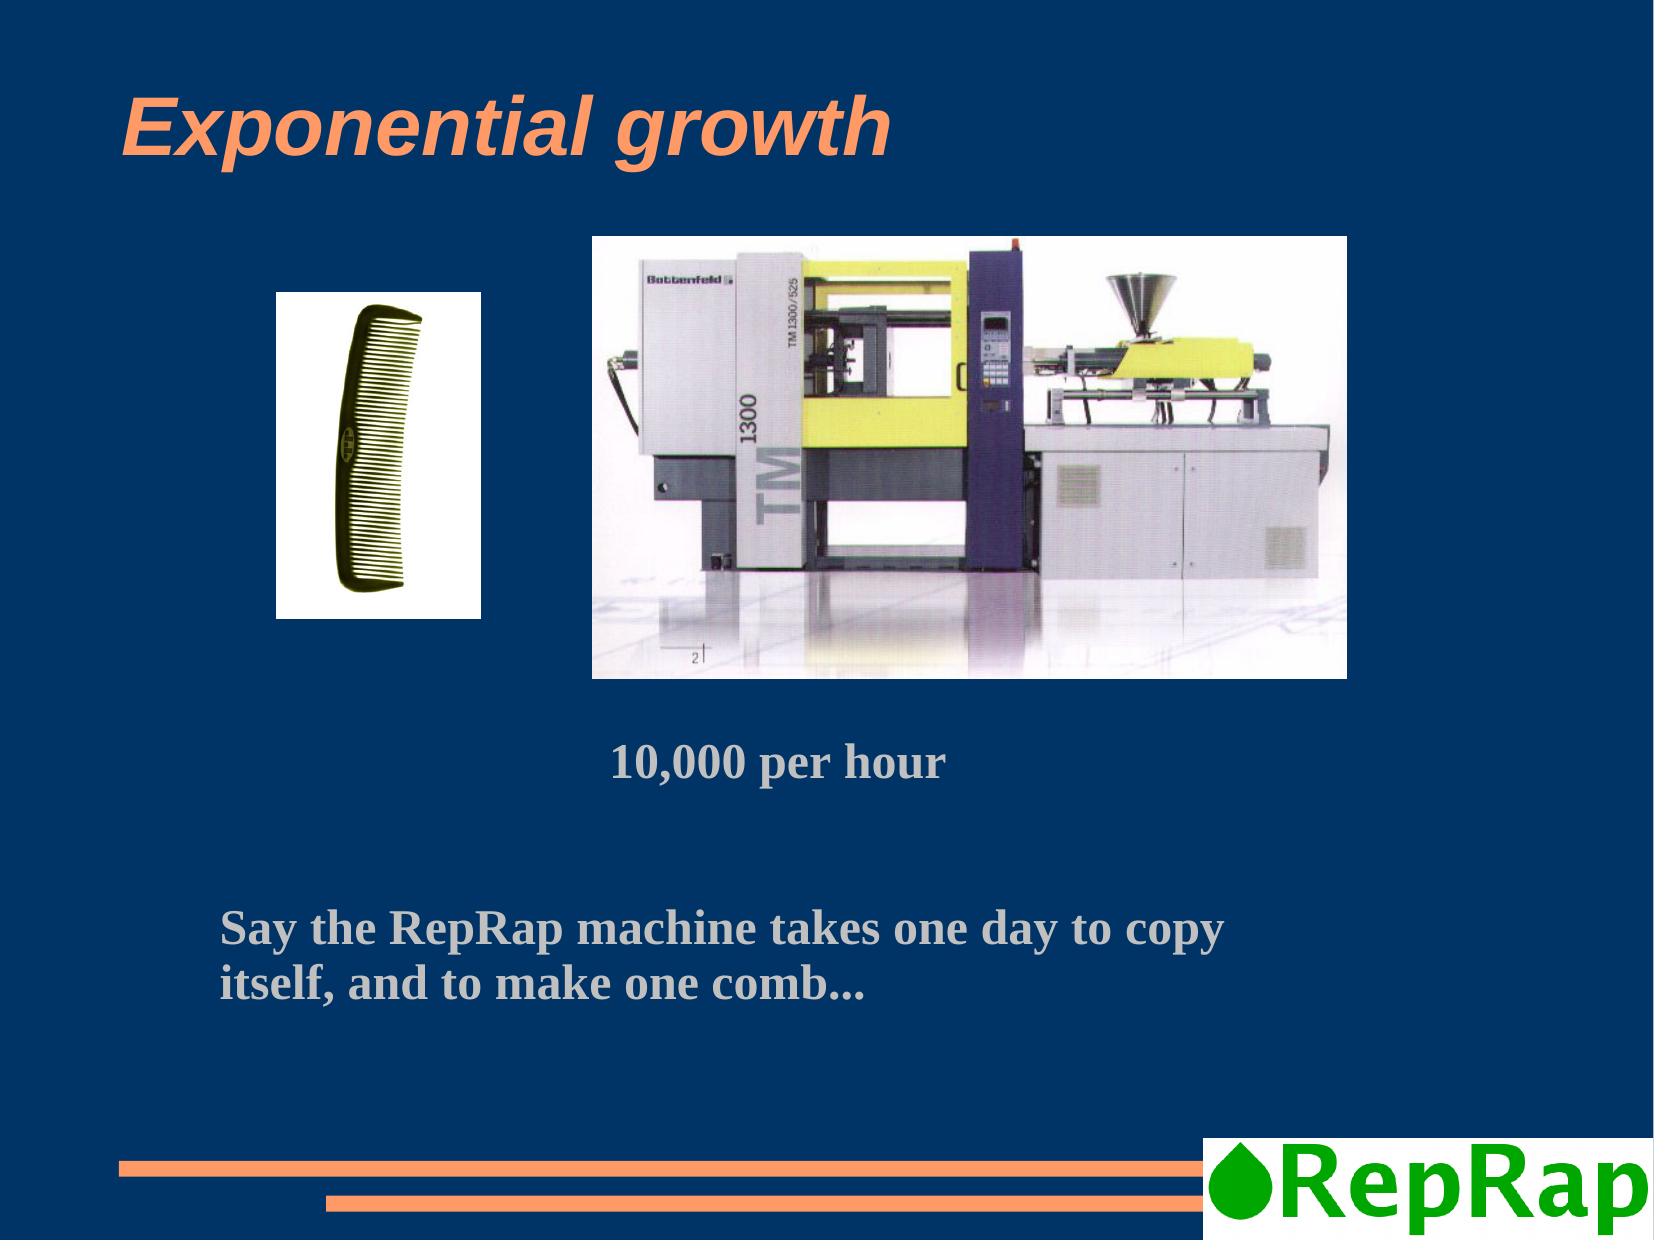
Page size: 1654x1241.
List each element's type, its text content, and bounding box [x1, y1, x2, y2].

picture [276, 292, 481, 619]
text_box 10,000 per hour Say the RepRap machine takes one day to copy itself, and to make one comb... [219, 734, 1337, 1037]
picture [592, 236, 1347, 679]
picture [1203, 1138, 1654, 1241]
title Exponential growth [121, 23, 1534, 231]
